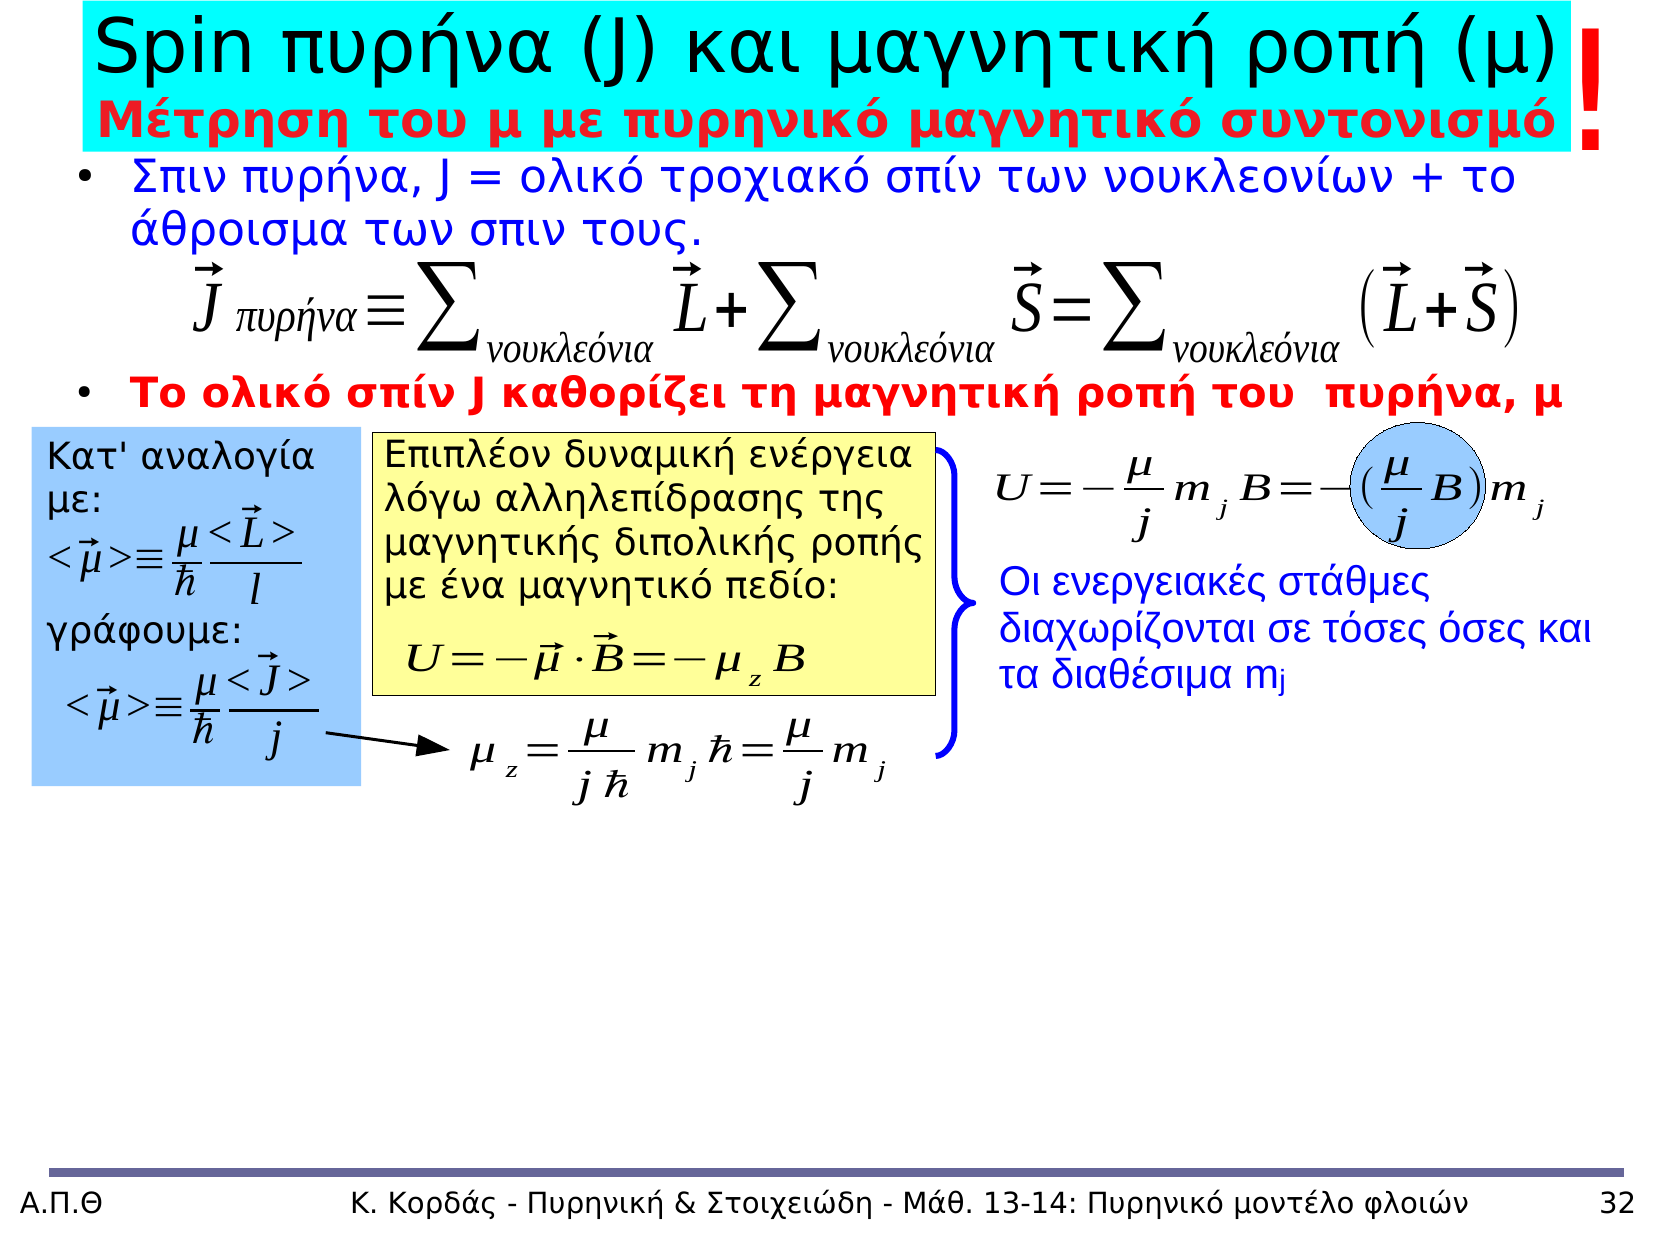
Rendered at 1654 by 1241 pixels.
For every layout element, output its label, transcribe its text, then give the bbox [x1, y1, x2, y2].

chart [978, 434, 1561, 545]
text_box Κατ' αναλογία με: γράφουμε: [31, 426, 362, 787]
text_box ! [1542, 0, 1581, 198]
chart [53, 650, 332, 763]
title Spin πυρήνα (J) και μαγνητική ροπή (μ) Μέτρηση του μ με πυρηνικό μαγνητικό συντονισμό [82, 0, 1542, 150]
chart [176, 258, 1542, 373]
chart [389, 628, 821, 692]
list Σπιν πυρήνα, J = ολικό τροχιακό σπίν των νουκλεονίων + το άθροισμα των σπιν τους. Το ολικό σπίν J καθορίζει τη μαγνητική ροπή του πυρήνα, μ [59, 150, 1654, 1077]
text_box Οι ενεργειακές στάθμες διαχωρίζονται σε τόσες όσες και τα διαθέσιμα mj [984, 550, 1628, 721]
chart [36, 502, 316, 616]
text_box Επιπλέον δυναμική ενέργεια λόγω αλληλεπίδρασης της μαγνητικής διπολικής ροπής με ένα μαγνητικό πεδίο: [369, 425, 956, 617]
chart [456, 694, 902, 808]
